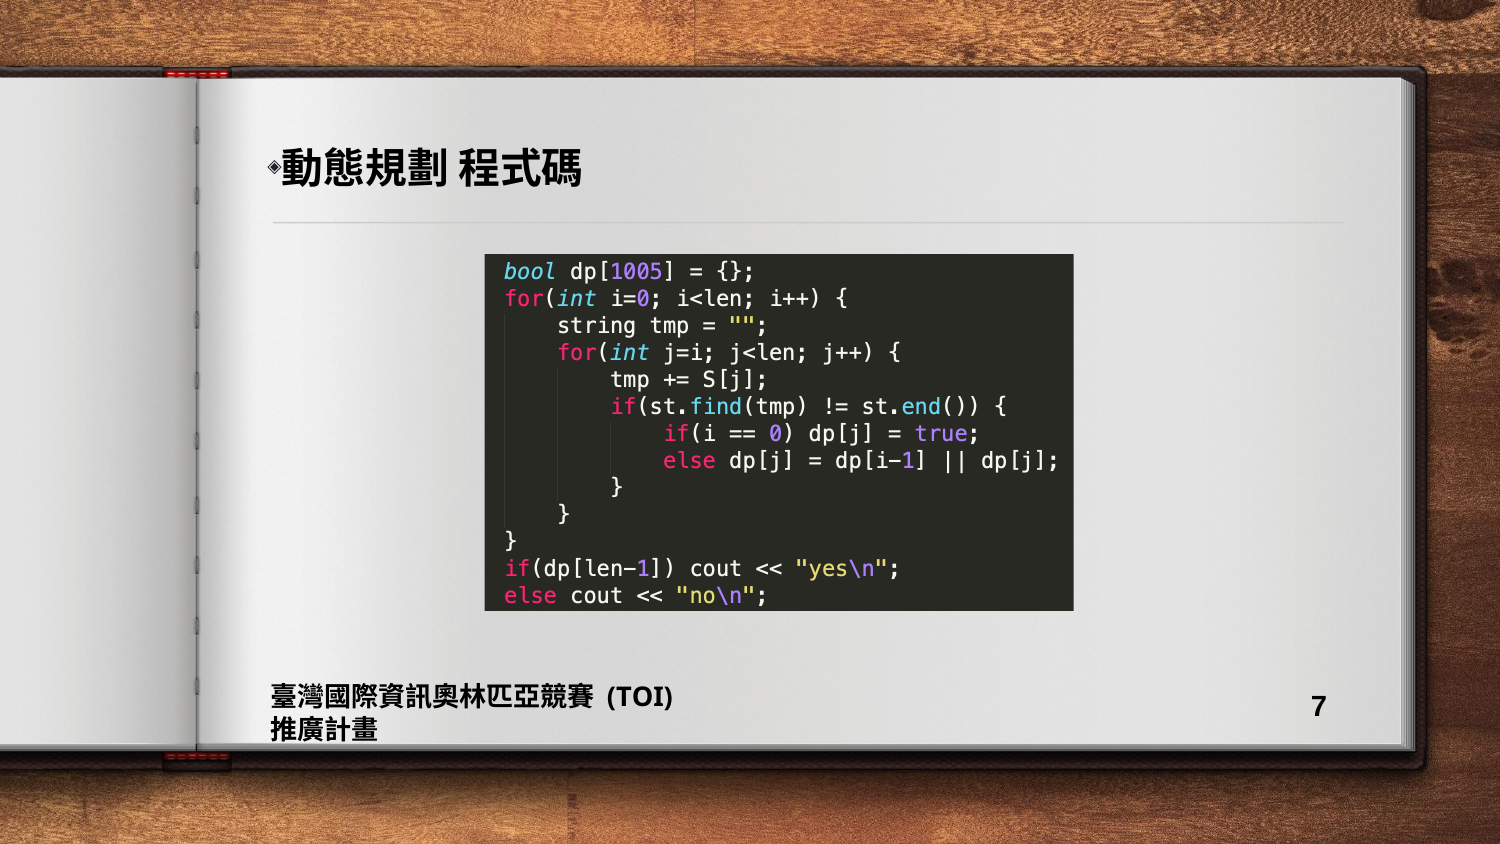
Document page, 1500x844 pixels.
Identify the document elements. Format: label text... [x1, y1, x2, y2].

text_box 動態規劃 程式碼 [252, 126, 1194, 216]
text_box [1295, 672, 1386, 737]
picture [484, 254, 1074, 611]
